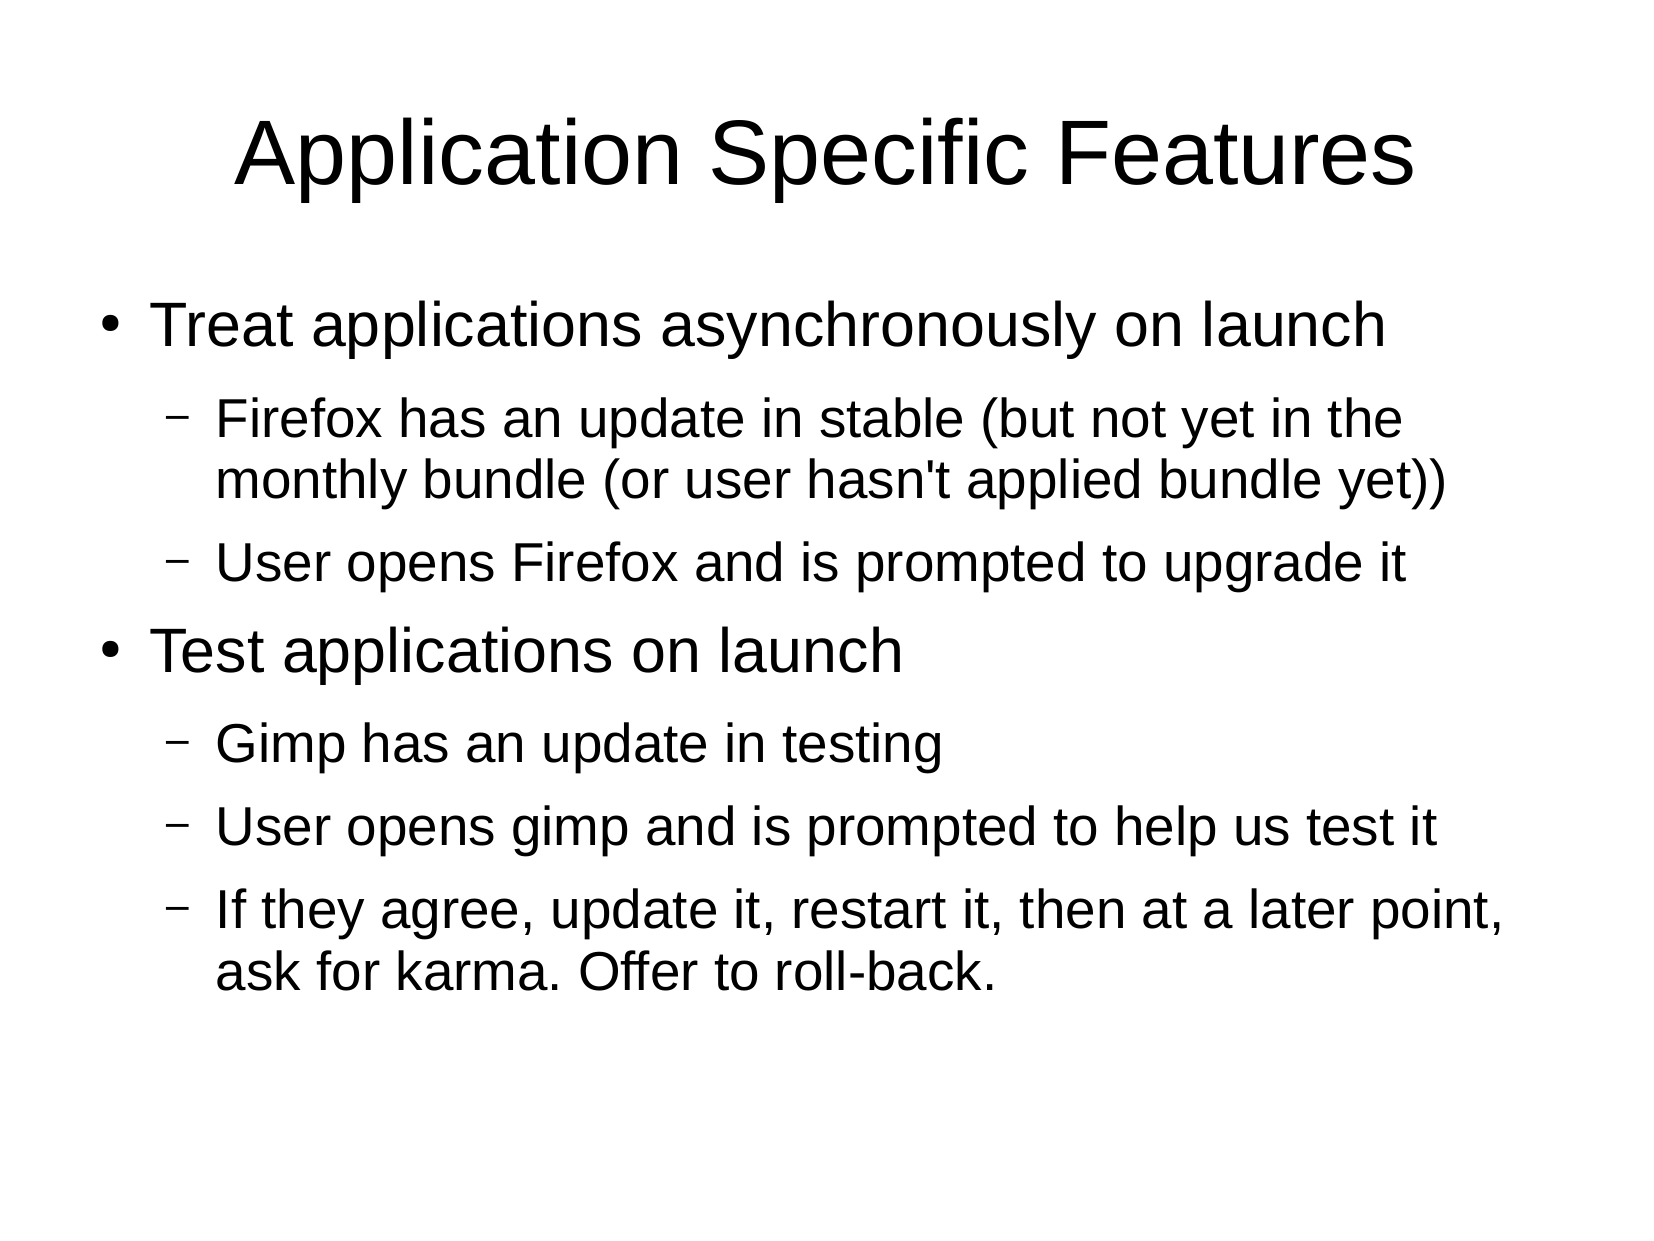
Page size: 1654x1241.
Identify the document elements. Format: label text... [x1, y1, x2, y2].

title Application Specific Features [82, 49, 1571, 257]
list Treat applications asynchronously on launch Firefox has an update in stable (but not yet in the monthly bundle (or user hasn't applied bundle yet)) User opens Firefox and is prompted to upgrade it Test applications on launch Gimp has an update in testing User opens gimp and is prompted to help us test it If they agree, update it, restart it, then at a later point, ask for karma. Offer to roll-back. [82, 290, 1571, 1010]
